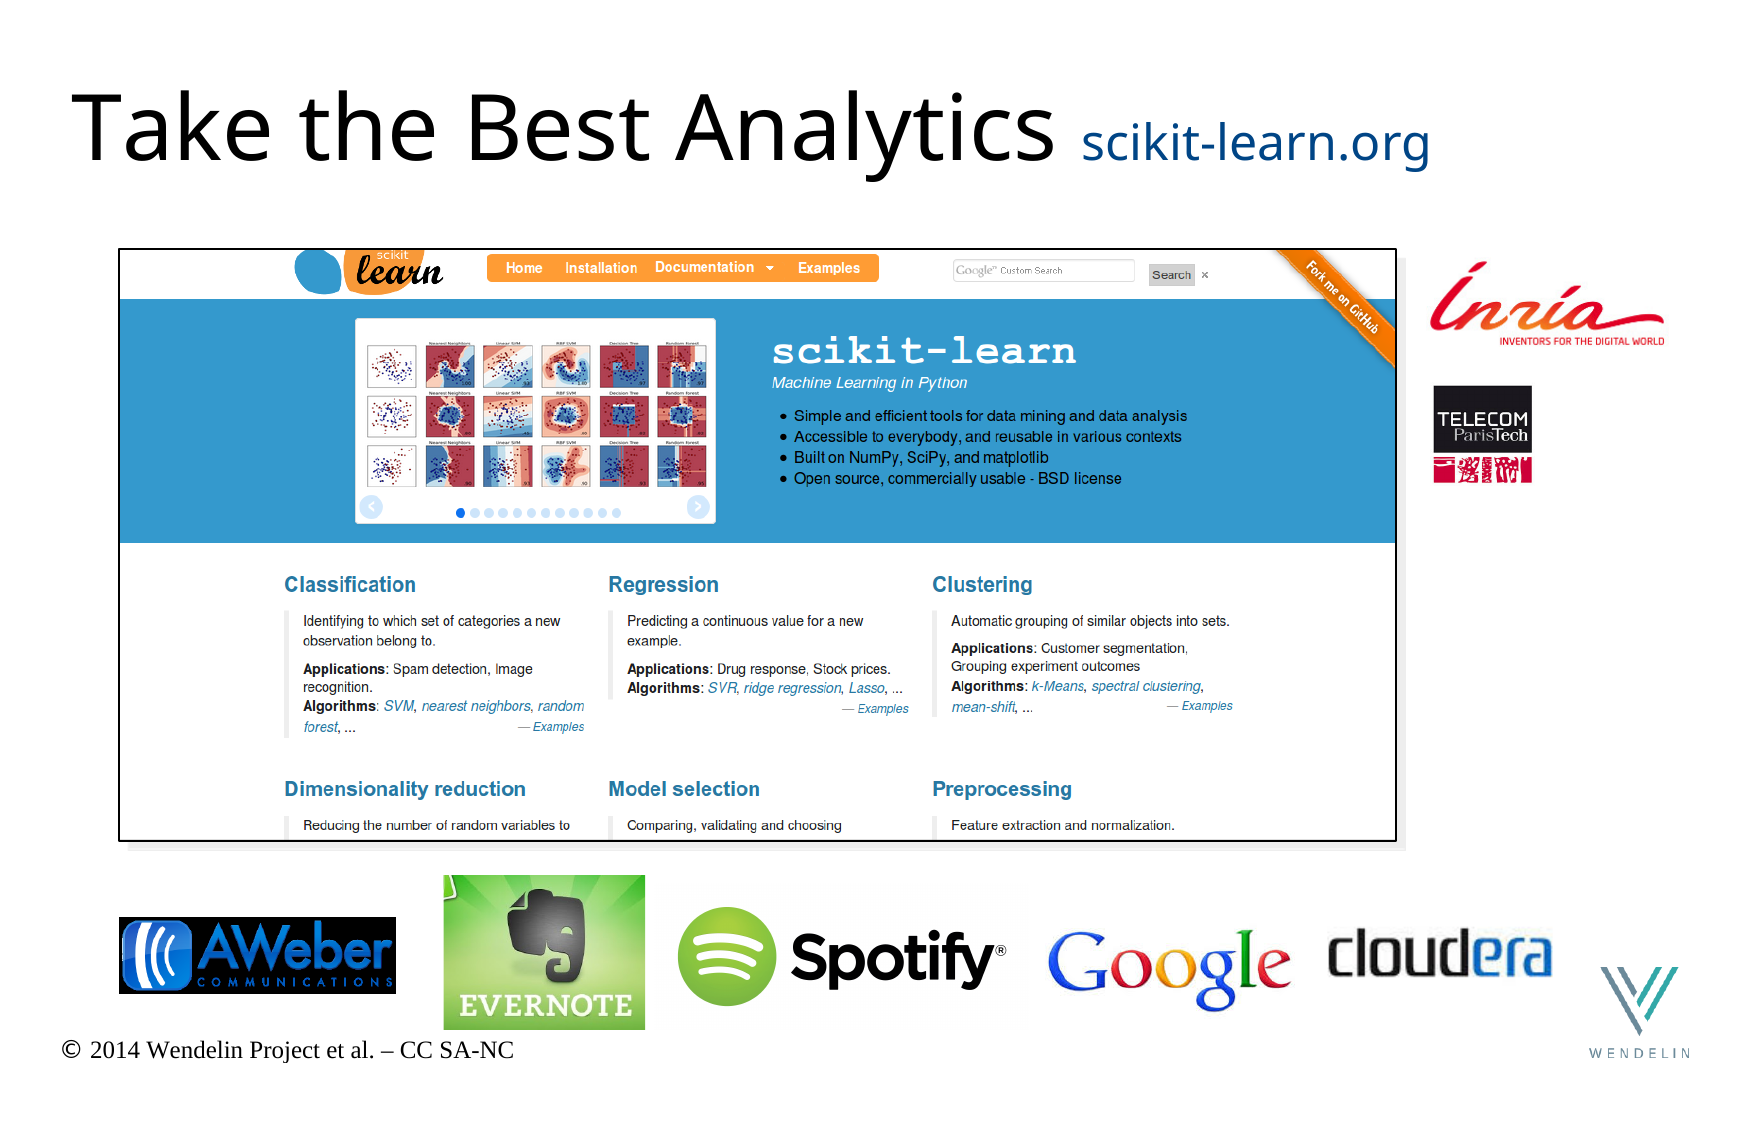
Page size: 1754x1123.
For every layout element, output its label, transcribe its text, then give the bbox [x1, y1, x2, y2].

picture [1430, 382, 1535, 486]
picture [119, 917, 396, 994]
picture [443, 875, 646, 1030]
title Take the Best Analytics scikit-learn.org [71, 63, 1707, 187]
picture [119, 249, 1396, 841]
picture [654, 882, 1561, 1041]
picture [1589, 967, 1689, 1058]
picture [1418, 249, 1676, 357]
